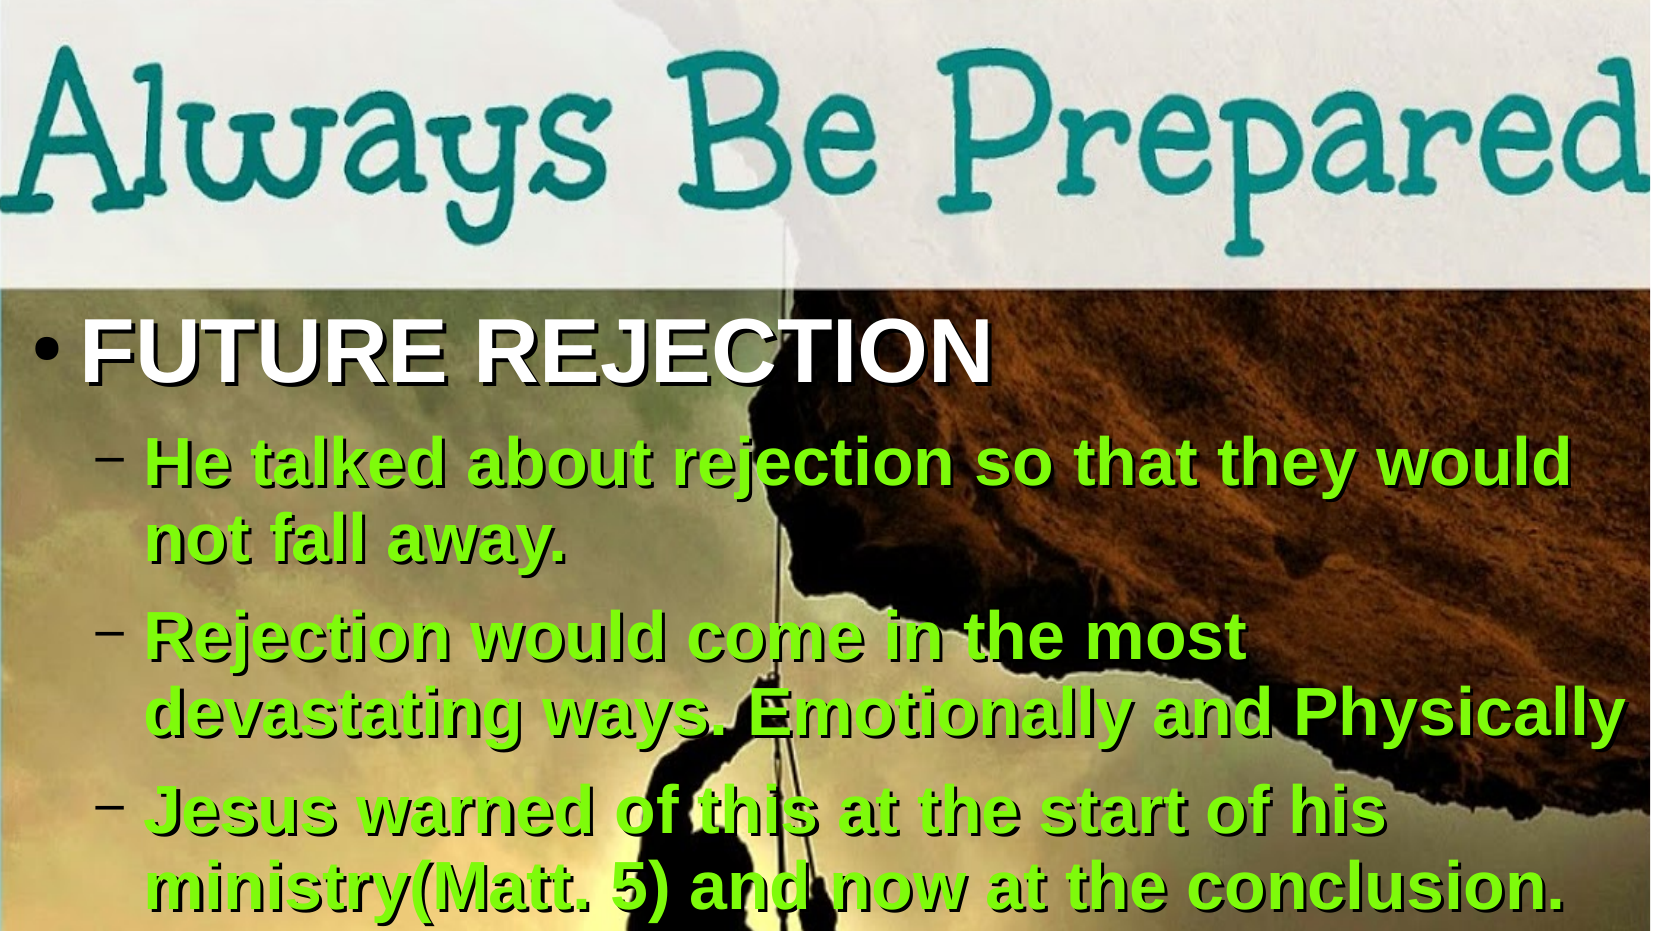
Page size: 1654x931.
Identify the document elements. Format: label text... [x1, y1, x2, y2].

list FUTURE REJECTION He talked about rejection so that they would not fall away. Rejection would come in the most devastating ways. Emotionally and Physically Jesus warned of this at the start of his ministry(Matt. 5) and now at the conclusion. [15, 300, 1636, 931]
picture [0, 0, 1651, 931]
